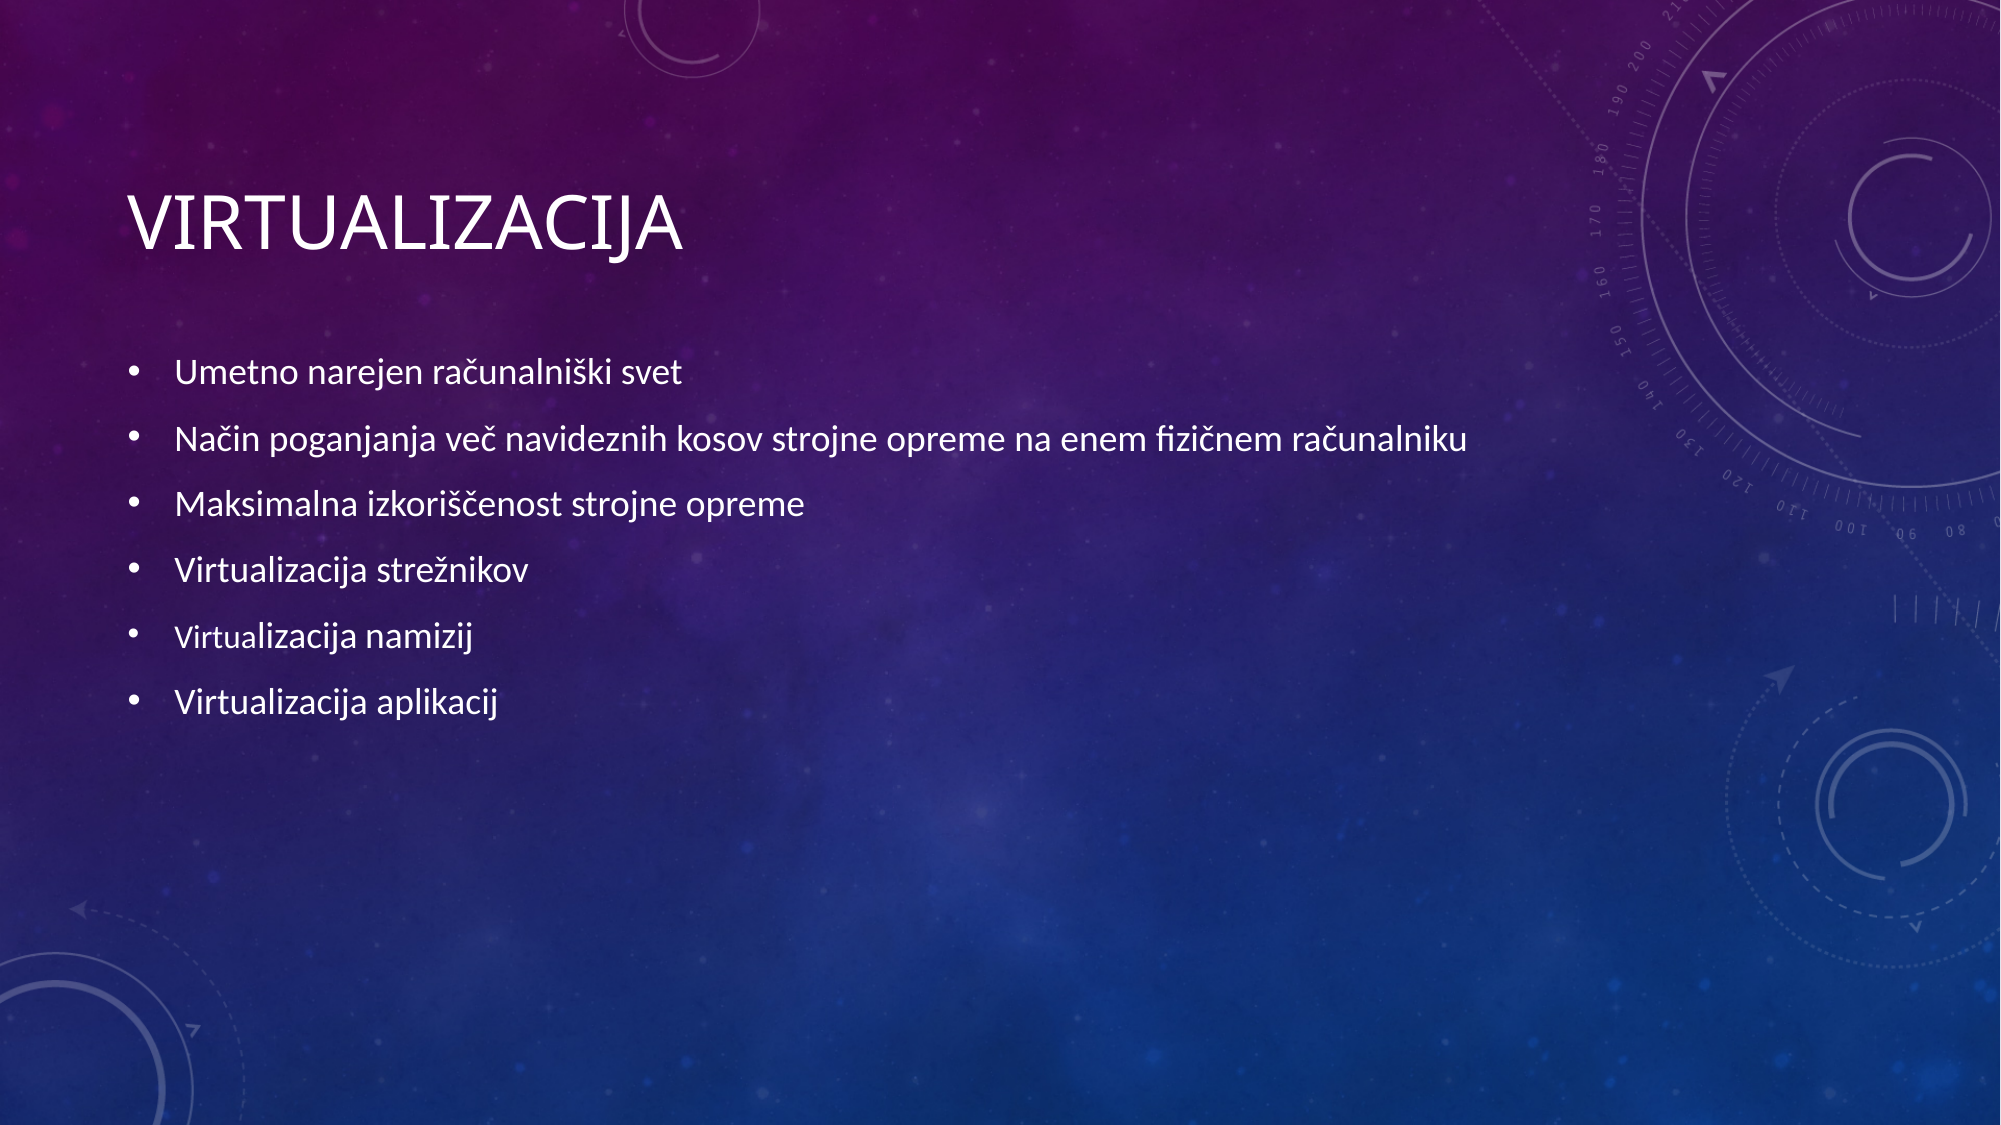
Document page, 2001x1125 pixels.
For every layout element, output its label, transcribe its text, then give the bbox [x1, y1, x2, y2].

list Umetno narejen računalniški svet Način poganjanja več navideznih kosov strojne opreme na enem fizičnem računalniku Maksimalna izkoriščenost strojne opreme Virtualizacija strežnikov Virtualizacija namizij Virtualizacija aplikacij [112, 324, 1775, 950]
title virtualizacija [112, 99, 1775, 324]
picture [0, 0, 2001, 1125]
